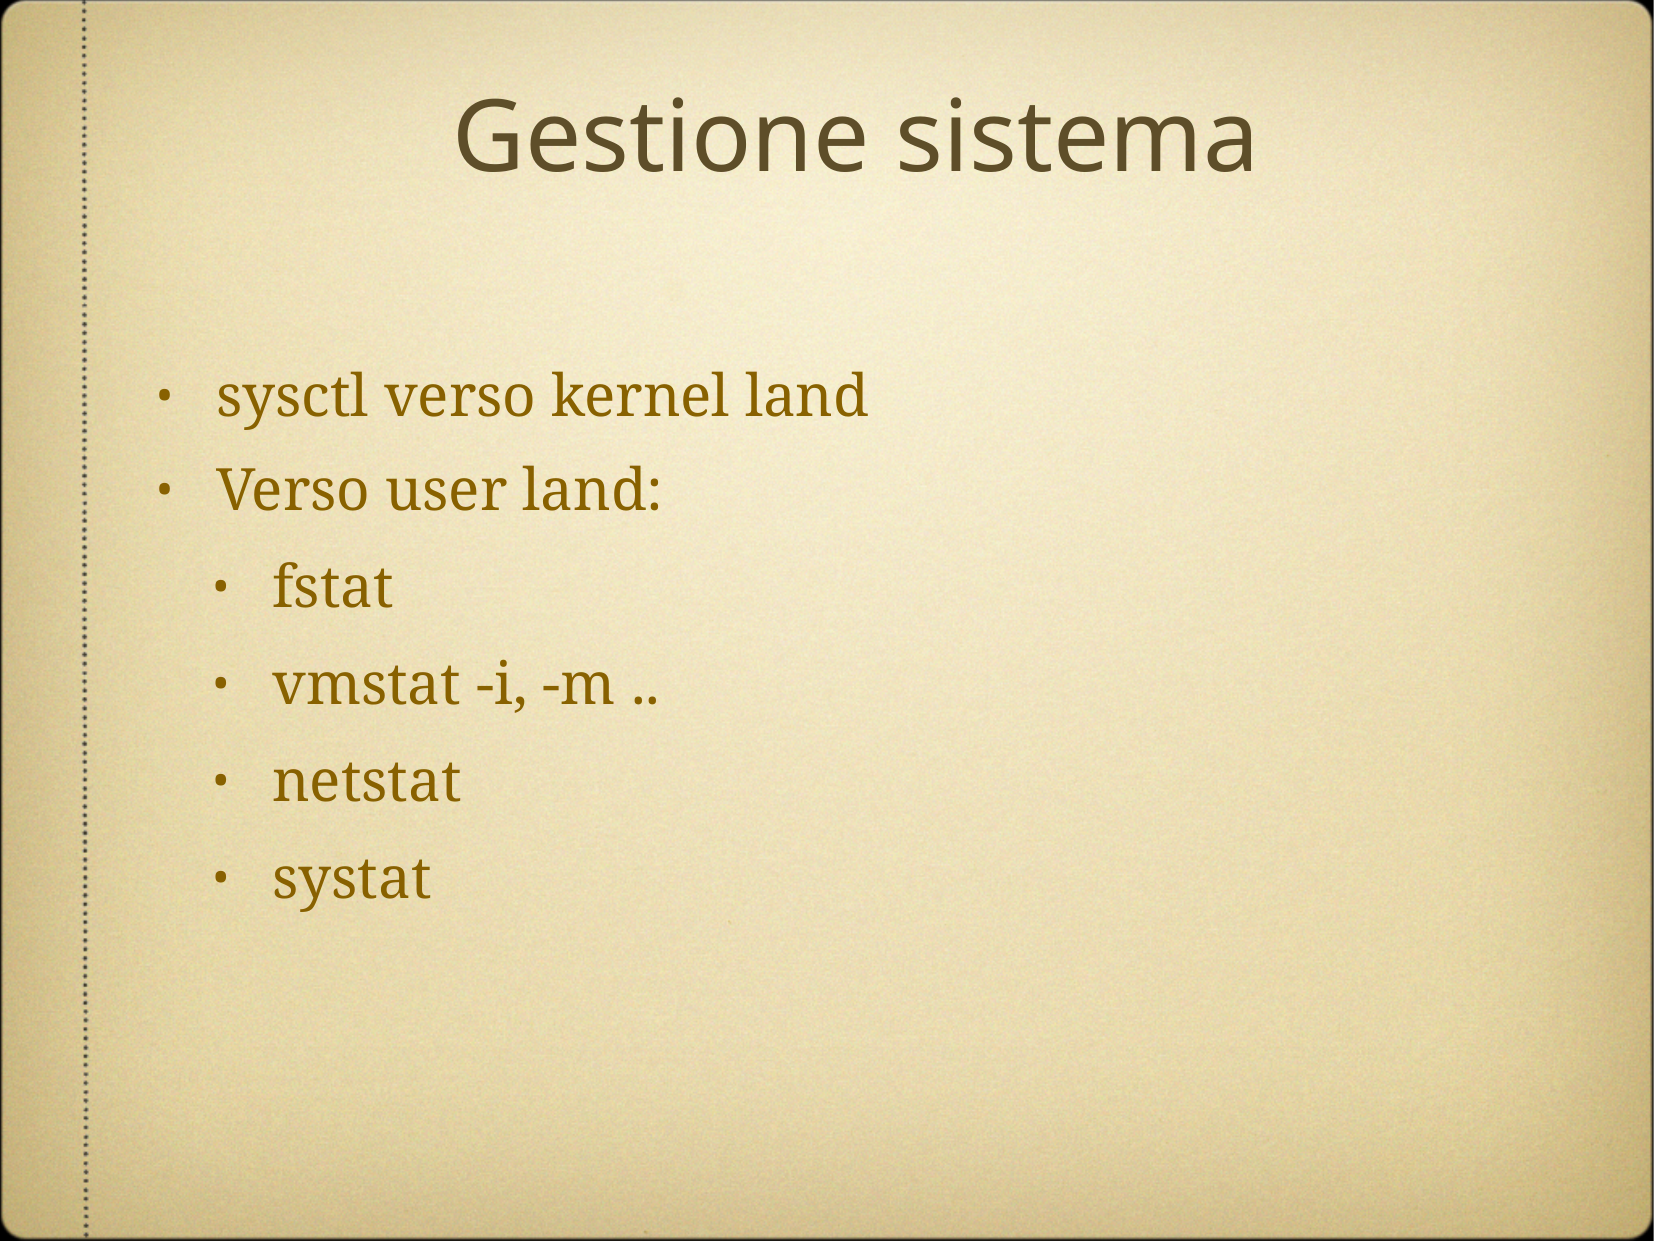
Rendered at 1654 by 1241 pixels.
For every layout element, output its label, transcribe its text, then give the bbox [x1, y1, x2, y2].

list sysctl verso kernel land Verso user land: fstat vmstat -i, -m .. netstat systat [121, 354, 1612, 1173]
picture [0, 0, 1654, 1241]
title Gestione sistema [118, 0, 1595, 265]
